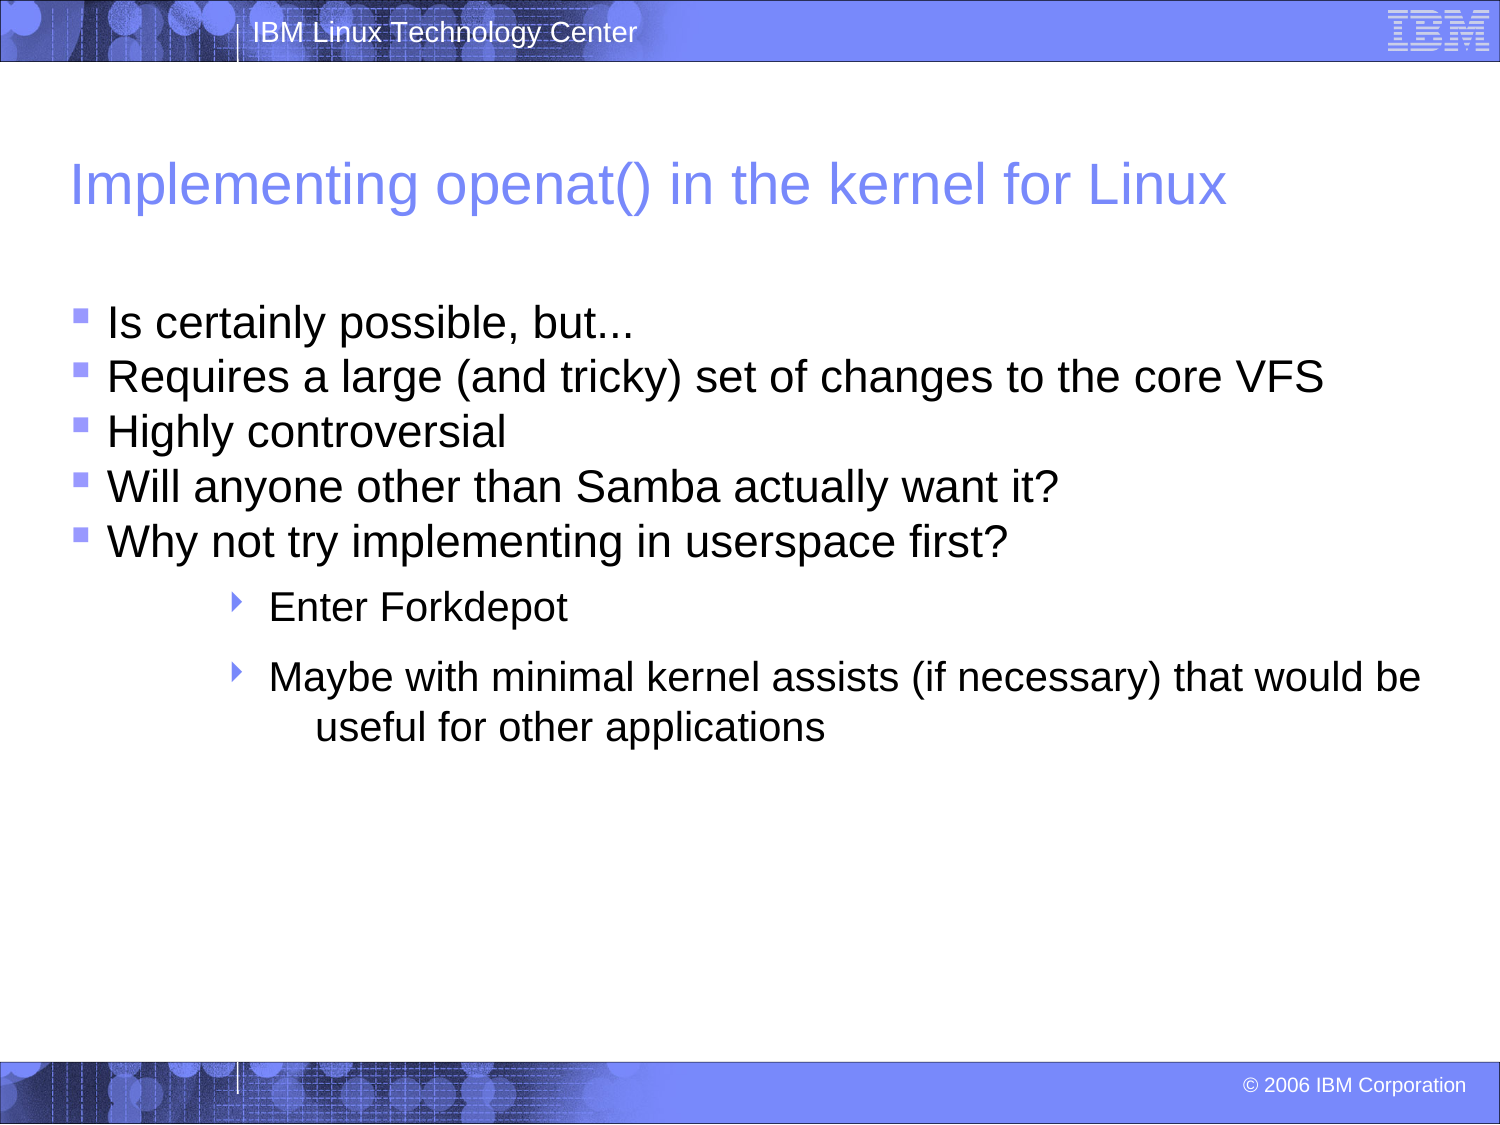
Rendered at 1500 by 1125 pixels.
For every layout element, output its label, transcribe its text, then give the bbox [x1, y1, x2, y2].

picture [1, 1063, 1499, 1123]
list Is certainly possible, but... Requires a large (and tricky) set of changes to the core VFS Highly controversial Will anyone other than Samba actually want it? Why not try implementing in userspace first? Enter Forkdepot Maybe with minimal kernel assists (if necessary) that would be useful for other applications [69, 293, 1433, 934]
picture [1, 1, 1499, 61]
title Implementing openat() in the kernel for Linux [69, 144, 1422, 227]
